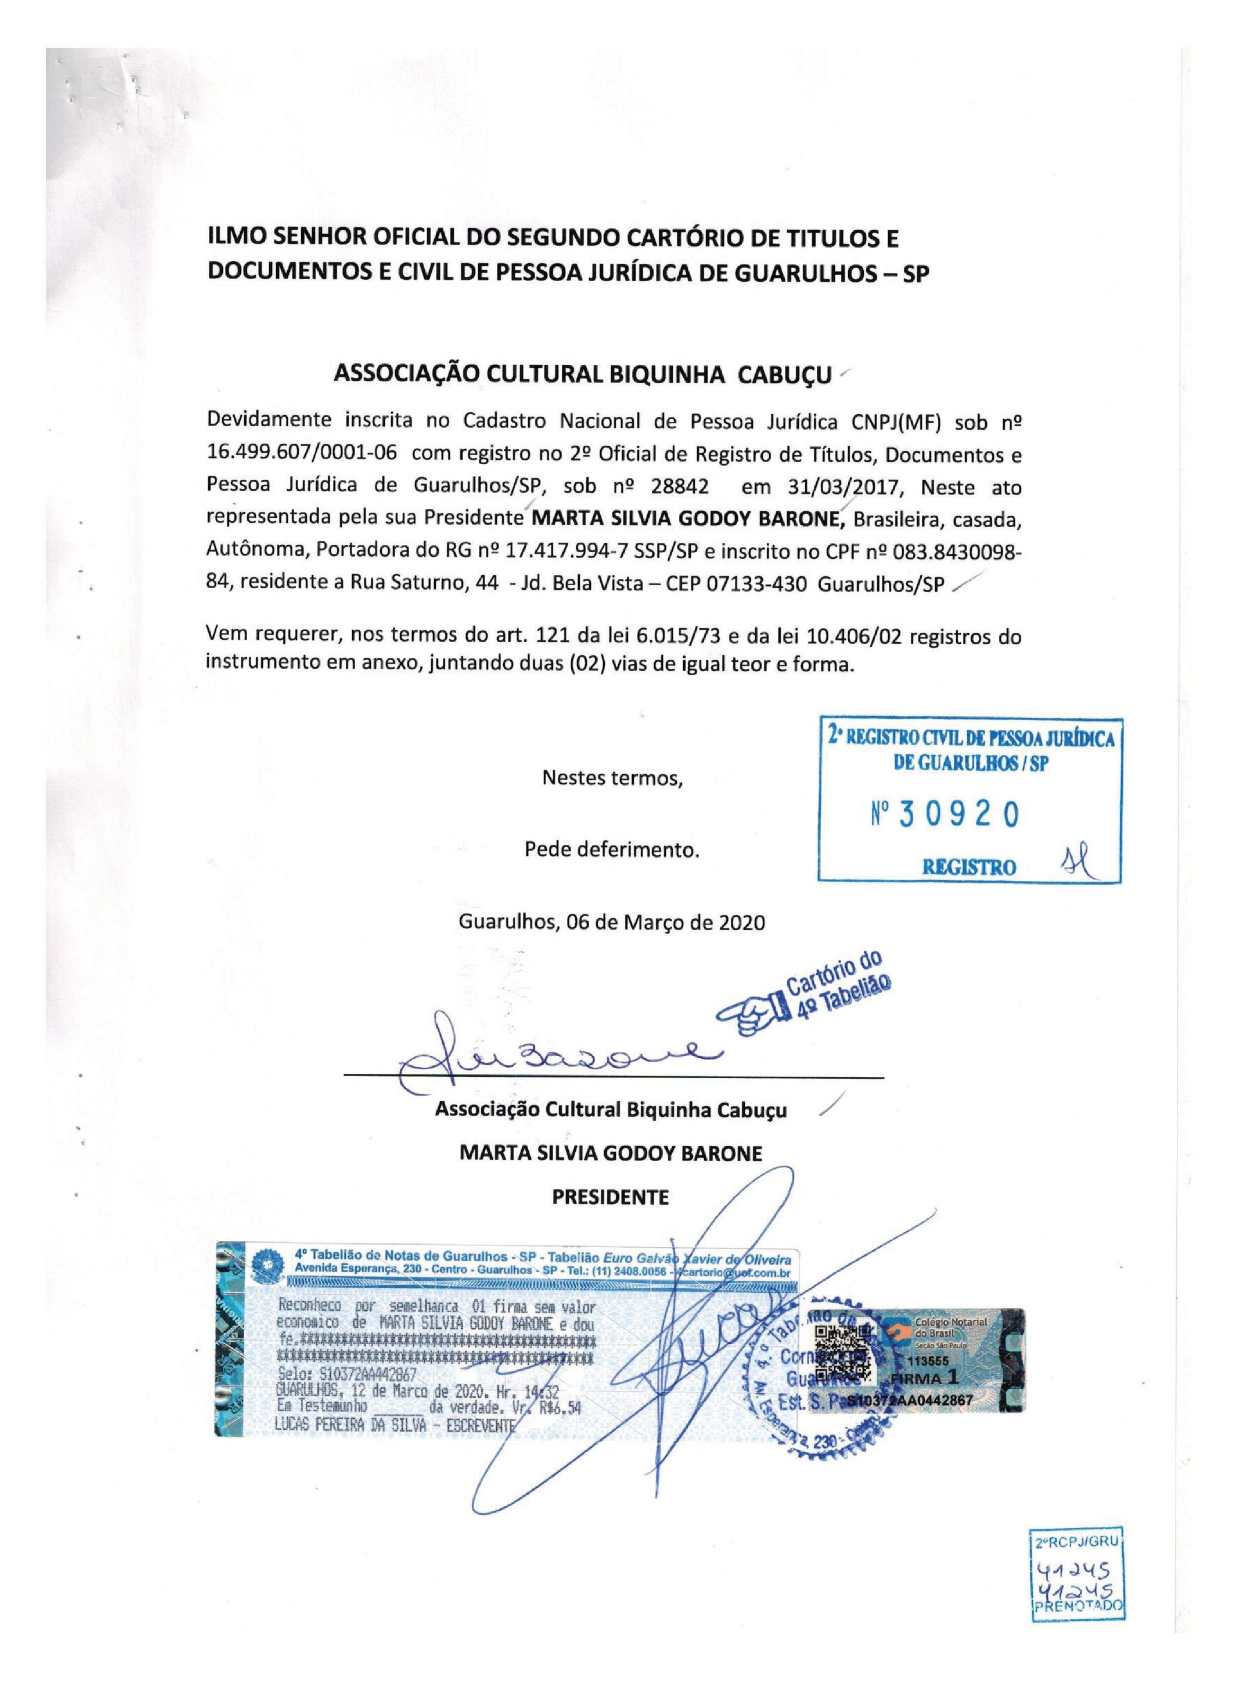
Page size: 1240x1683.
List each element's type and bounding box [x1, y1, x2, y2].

text_box [0, 0, 1238, 1681]
